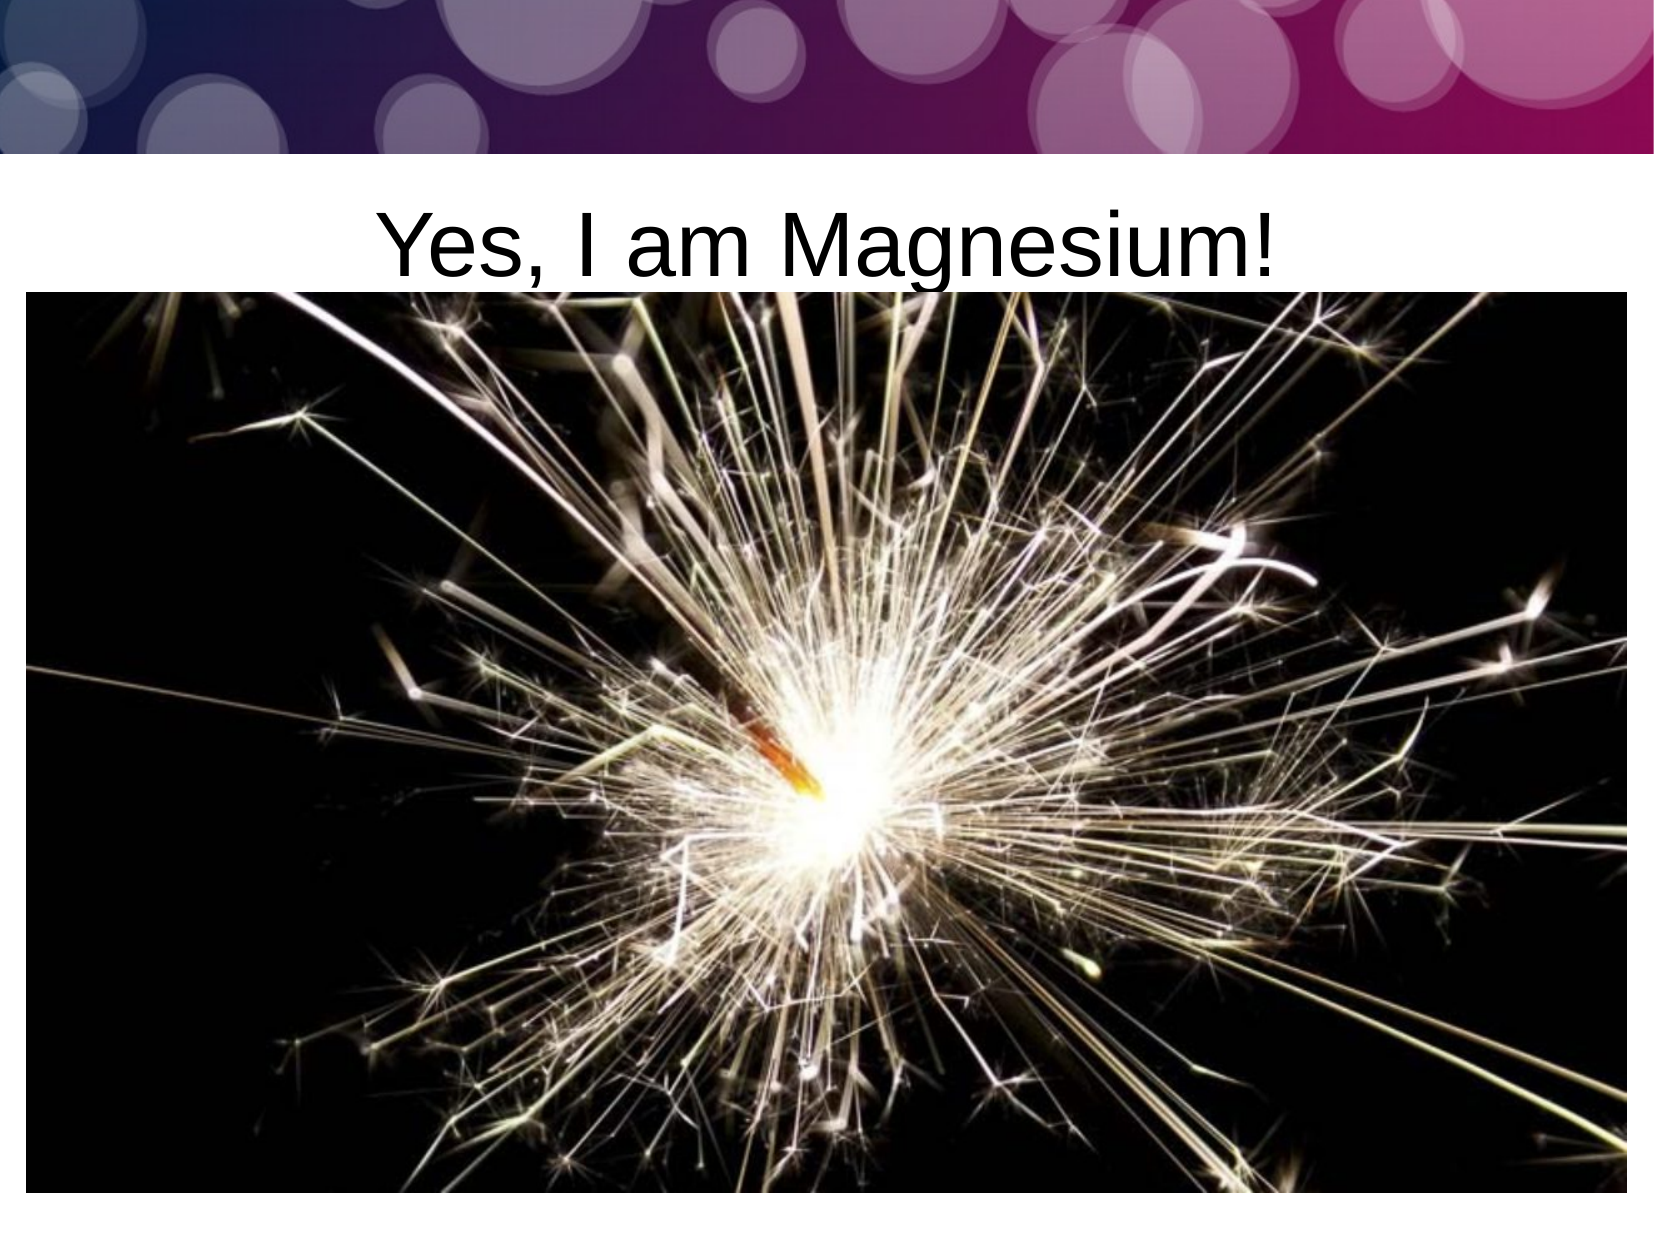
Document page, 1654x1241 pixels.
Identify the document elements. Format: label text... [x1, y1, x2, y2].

picture [0, 0, 1654, 154]
title Yes, I am Magnesium! [82, 159, 1571, 292]
picture [26, 292, 1627, 1193]
